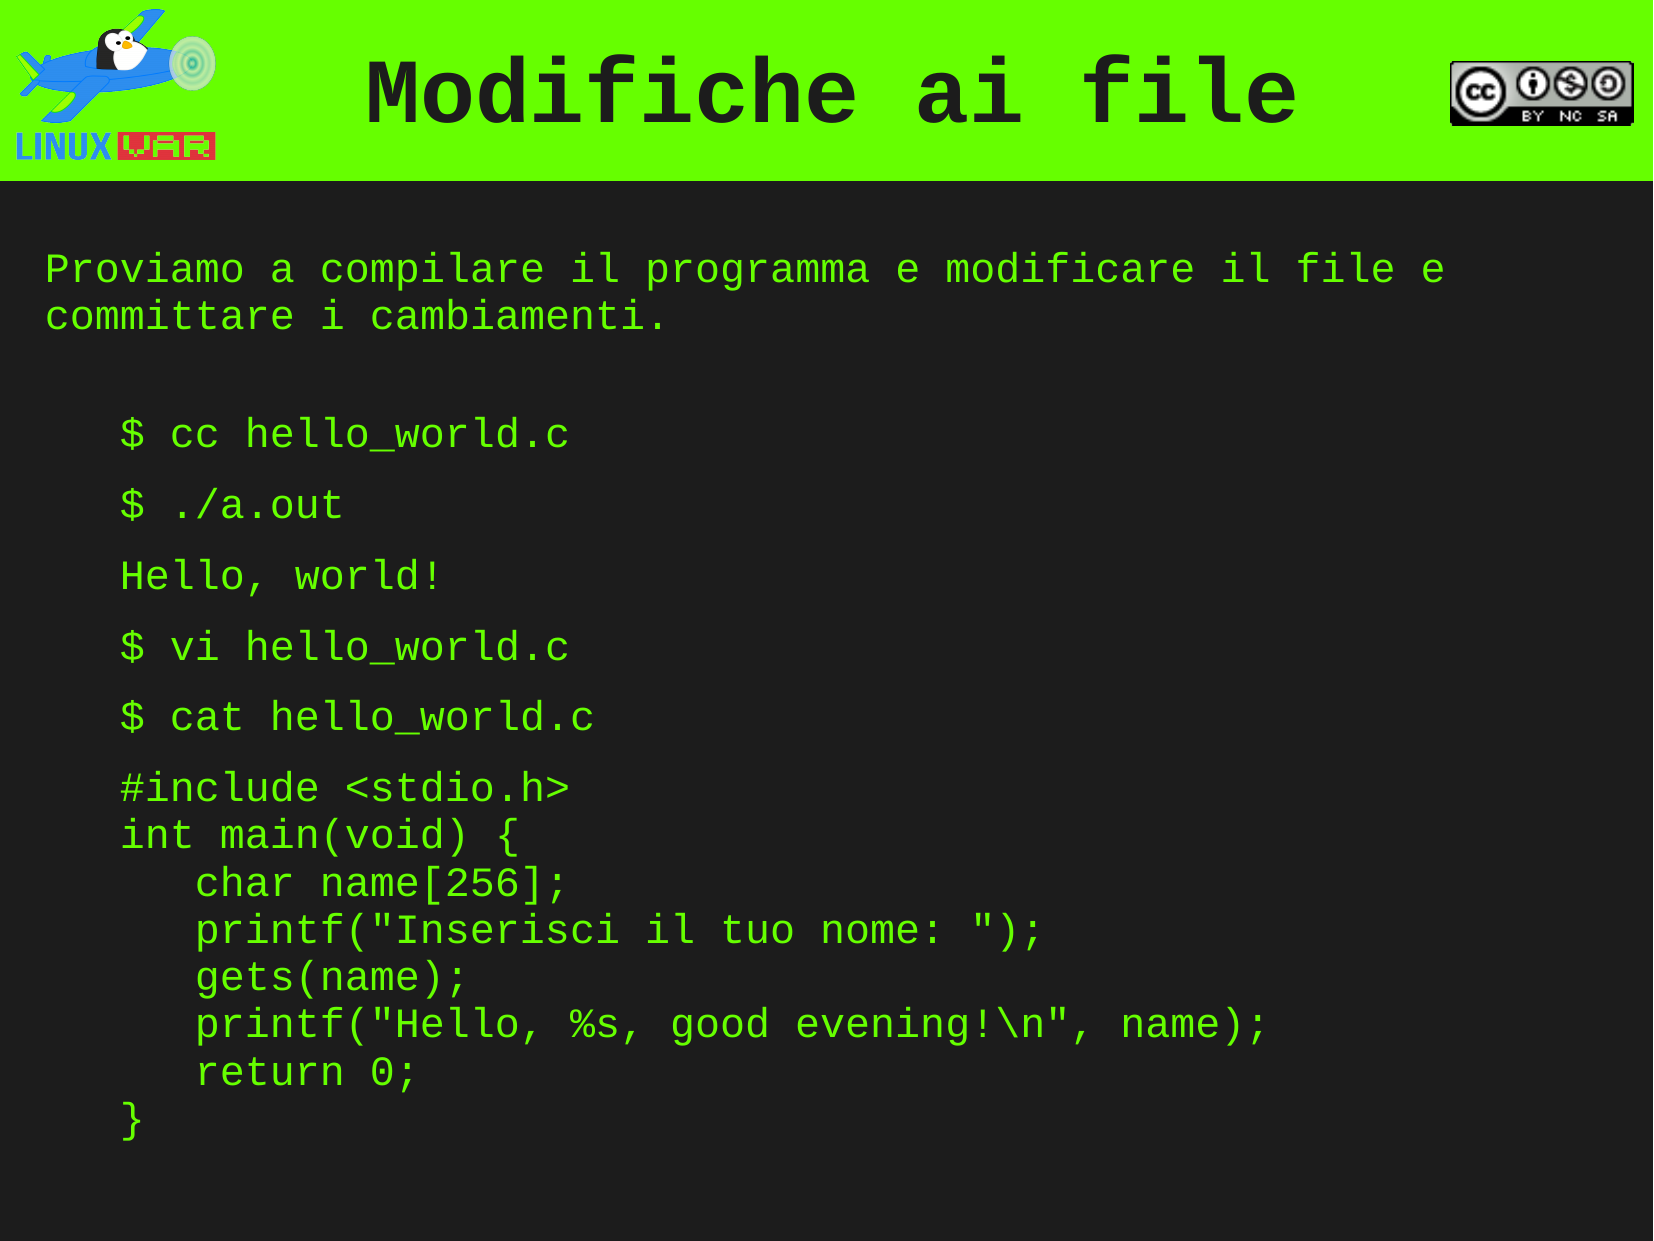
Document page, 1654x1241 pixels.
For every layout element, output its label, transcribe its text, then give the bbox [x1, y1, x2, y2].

text_box [0, 0, 1653, 181]
picture [1450, 61, 1634, 126]
picture [16, 9, 216, 160]
text_box Proviamo a compilare il programma e modificare il file e committare i cambiamenti. $ cc hello_world.c $ ./a.out Hello, world! $ vi hello_world.c $ cat hello_world.c #include <stdio.h> int main(void) { char name[256]; printf("Inserisci il tuo nome: "); gets(name); printf("Hello, %s, good evening!\n", name); return 0; } [30, 240, 1606, 1224]
text_box Modifiche ai file [216, 39, 1471, 158]
